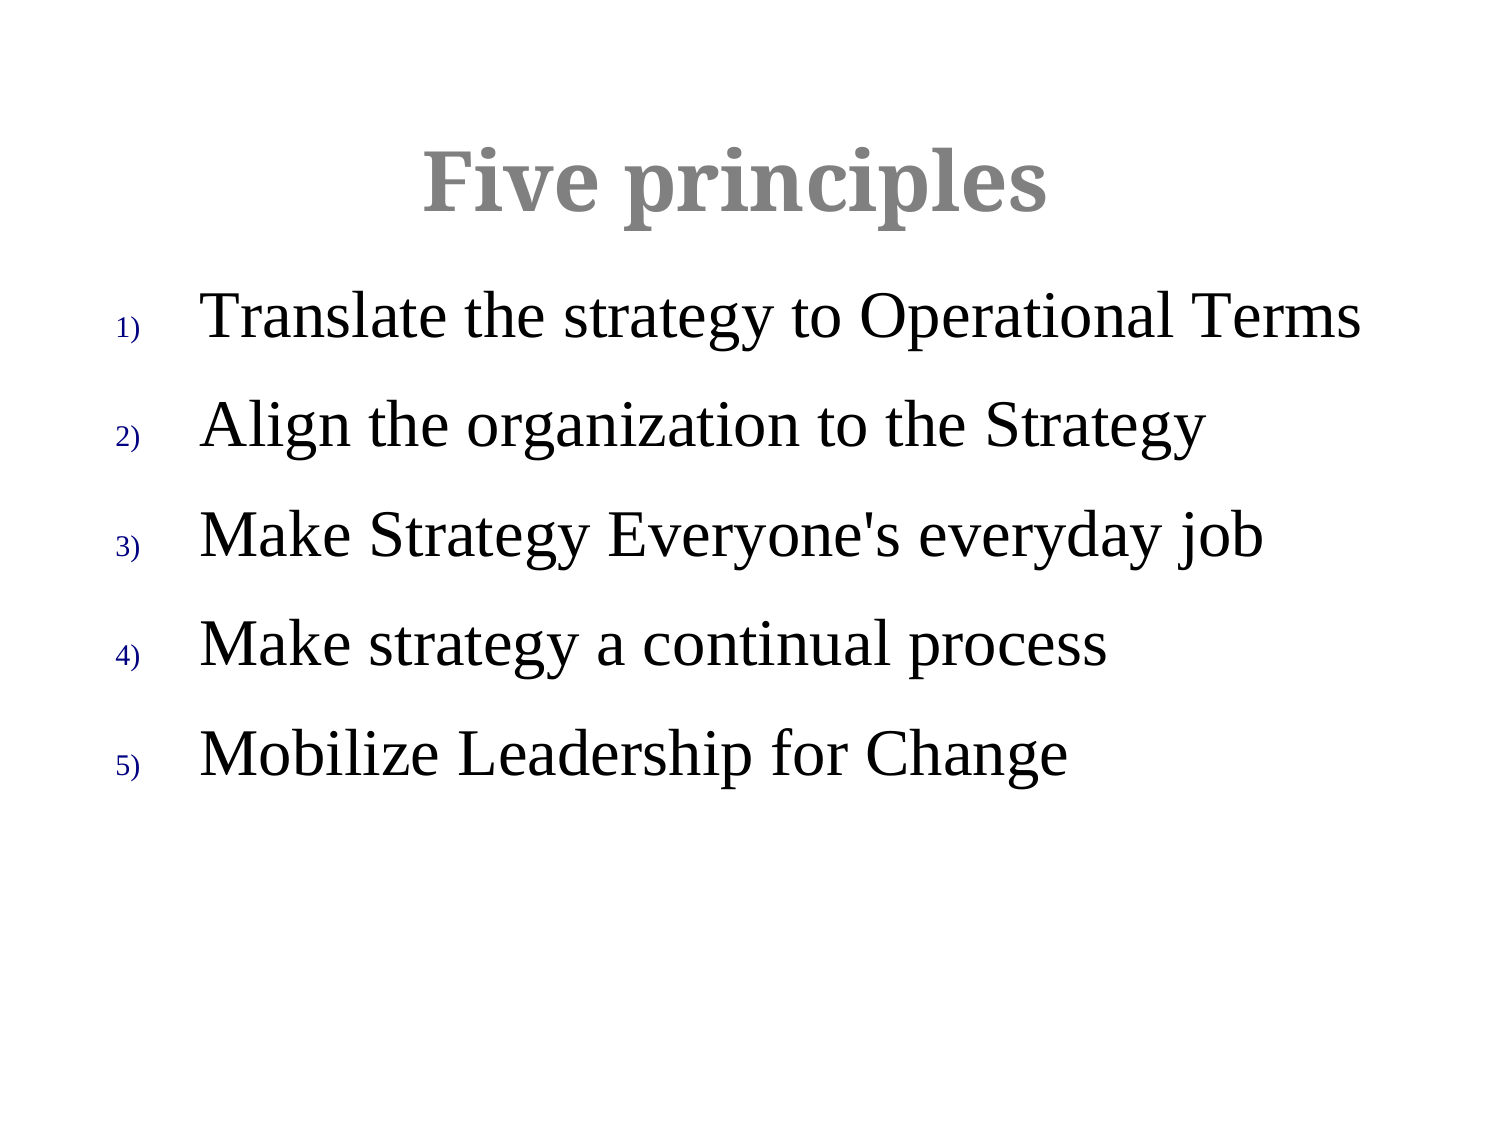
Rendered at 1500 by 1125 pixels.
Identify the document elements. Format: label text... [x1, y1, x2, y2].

list Translate the strategy to Operational Terms Align the organization to the Strategy Make Strategy Everyone's everyday job Make strategy a continual process Mobilize Leadership for Change [64, 255, 1415, 1000]
title Five principles [407, 113, 1117, 256]
